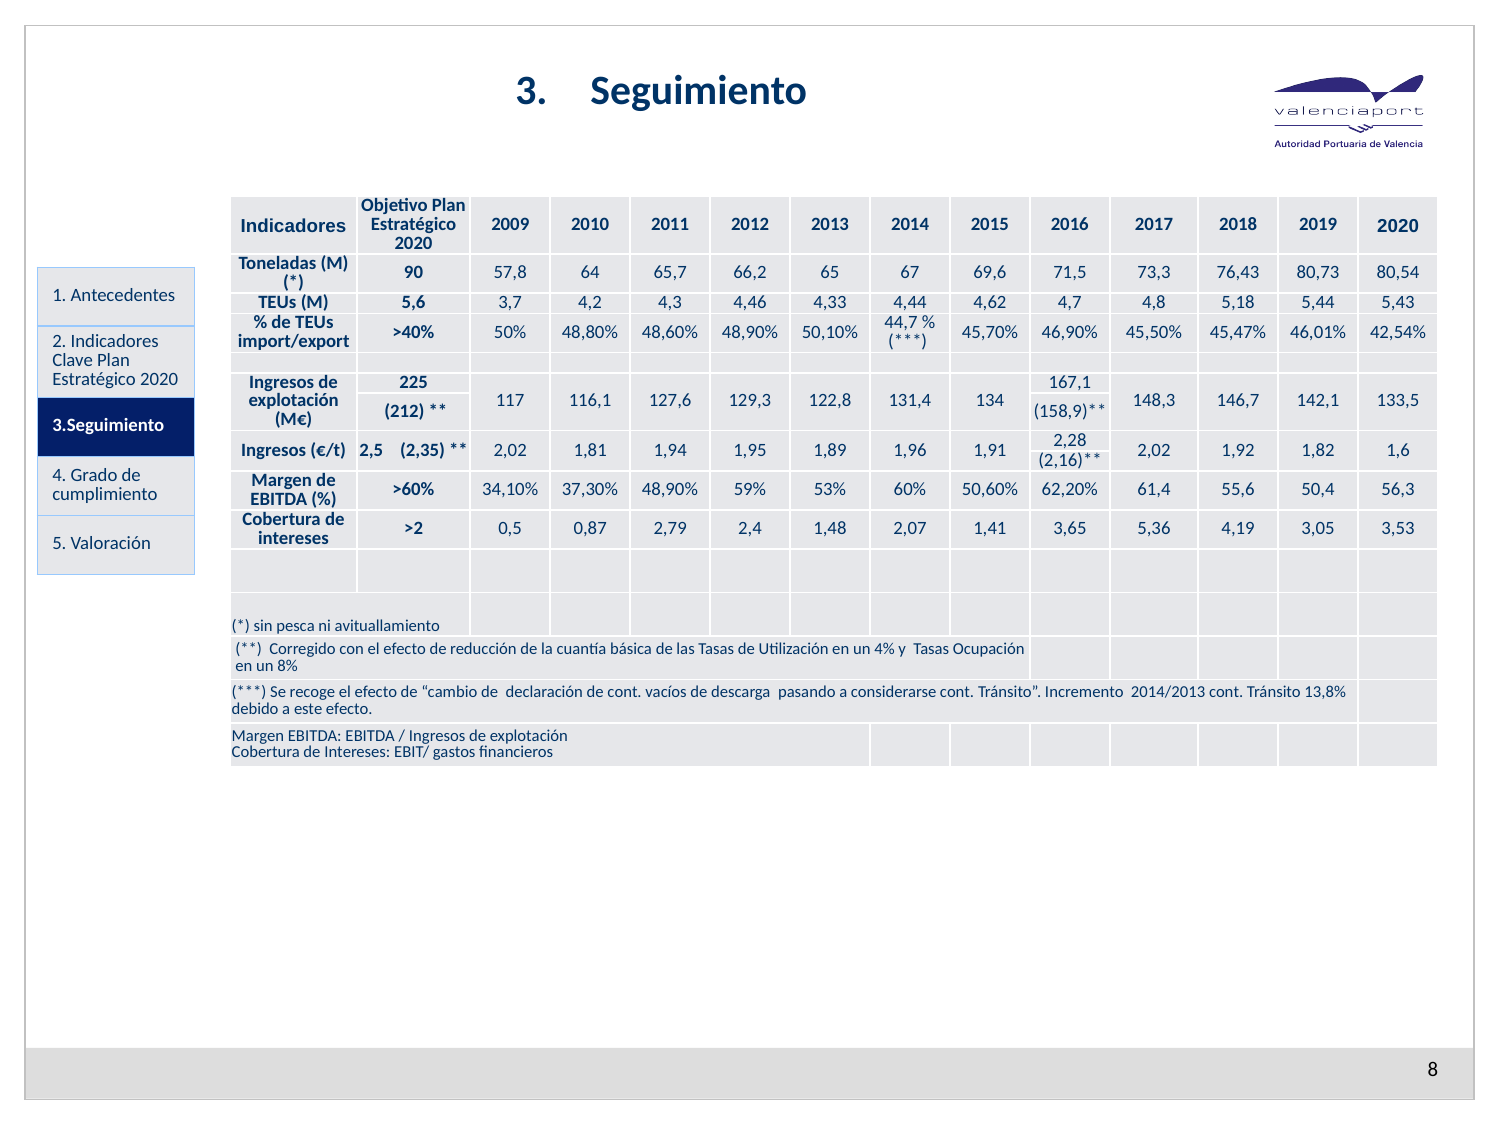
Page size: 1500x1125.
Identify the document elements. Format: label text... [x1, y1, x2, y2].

table_cell [231, 550, 356, 592]
table_cell 5,44 [1279, 294, 1357, 313]
table_cell [551, 550, 629, 592]
table_cell 80,54 [1359, 255, 1437, 292]
table_cell 4,3 [631, 294, 709, 313]
table_cell 4,62 [951, 294, 1029, 313]
table_cell [871, 550, 949, 592]
table_cell 3,65 [1031, 511, 1109, 548]
table_cell 2. Indicadores Clave Plan Estratégico 2020 [38, 327, 194, 397]
table_cell [1199, 593, 1277, 635]
table_cell 0,5 [471, 511, 549, 548]
table_cell 45,47% [1199, 314, 1277, 352]
table_cell 44,7 % (***) [871, 314, 949, 352]
table_cell [951, 550, 1029, 592]
table_cell 61,4 [1111, 472, 1197, 509]
table_cell 71,5 [1031, 255, 1109, 292]
table_cell [551, 353, 629, 372]
table_cell 2,4 [711, 511, 789, 548]
table_cell [711, 593, 789, 635]
table_cell [551, 593, 629, 635]
table_cell Margen de EBITDA (%) [231, 472, 356, 509]
table_cell [1111, 637, 1197, 679]
table_cell 45,50% [1111, 314, 1197, 352]
table_header 2012 [711, 197, 789, 253]
table_cell 3,7 [471, 294, 549, 313]
table_cell 1,95 [711, 431, 789, 470]
table_cell 117 [471, 374, 549, 430]
table_header 2010 [551, 197, 629, 253]
table_cell [711, 353, 789, 372]
table_cell 48,80% [551, 314, 629, 352]
table_header 2018 [1199, 197, 1277, 253]
table_cell 2,79 [631, 511, 709, 548]
table_cell 146,7 [1199, 374, 1277, 430]
table_cell 5,18 [1199, 294, 1277, 313]
table_cell [1199, 353, 1277, 372]
table_cell (***) Se recoge el efecto de “cambio de declaración de cont. vacíos de descarga pasando a considerarse cont. Tránsito”. Incremento 2014/2013 cont. Tránsito 13,8% debido a este efecto. [231, 680, 1357, 722]
table_cell 4. Grado de cumplimiento [38, 457, 194, 515]
table_cell 46,01% [1279, 314, 1357, 352]
table_cell 48,90% [631, 472, 709, 509]
table_cell % de TEUs import/export [231, 314, 356, 352]
table_cell [1359, 724, 1437, 766]
table_cell 50,4 [1279, 472, 1357, 509]
table_header 2017 [1111, 197, 1197, 253]
table_cell [471, 550, 549, 592]
table_cell [1031, 550, 1109, 592]
table_cell 59% [711, 472, 789, 509]
table_cell [1279, 593, 1357, 635]
table_cell 1,92 [1199, 431, 1277, 470]
table_cell [631, 550, 709, 592]
table_cell 50% [471, 314, 549, 352]
table_cell 56,3 [1359, 472, 1437, 509]
table_cell 2,02 [471, 431, 549, 470]
table_cell >60% [358, 472, 469, 509]
table_cell 5,6 [358, 294, 469, 313]
table_cell 225 [358, 374, 469, 392]
table_cell 2,02 [1111, 431, 1197, 470]
table_cell (212) ** [358, 394, 469, 430]
table_cell >2 [358, 511, 469, 548]
table_cell [951, 353, 1029, 372]
table_cell 5,36 [1111, 511, 1197, 548]
table_cell [1359, 353, 1437, 372]
table_cell [231, 353, 356, 372]
table_cell TEUs (M) [231, 294, 356, 313]
table_cell 1,81 [551, 431, 629, 470]
table_cell [631, 353, 709, 372]
table_cell [711, 550, 789, 592]
table_header 2009 [471, 197, 549, 253]
table_cell [1199, 550, 1277, 592]
table_cell [1111, 550, 1197, 592]
table_cell 167,1 [1031, 374, 1109, 392]
table_cell Ingresos (€/t) [231, 431, 356, 470]
table_cell 90 [358, 255, 469, 292]
table_cell [1359, 593, 1437, 635]
table_cell 1,82 [1279, 431, 1357, 470]
table_cell 62,20% [1031, 472, 1109, 509]
table_cell Cobertura de intereses [231, 511, 356, 548]
table_cell 129,3 [711, 374, 789, 430]
table_cell 57,8 [471, 255, 549, 292]
table_cell 131,4 [871, 374, 949, 430]
table_cell (2,16)** [1031, 452, 1109, 470]
table_cell [1279, 353, 1357, 372]
table_cell 42,54% [1359, 314, 1437, 352]
table_cell [1031, 353, 1109, 372]
table_cell 5. Valoración [38, 516, 194, 574]
table_cell [631, 593, 709, 635]
table_cell [791, 353, 869, 372]
table_cell 50,60% [951, 472, 1029, 509]
table_cell 134 [951, 374, 1029, 430]
table_cell 2,07 [871, 511, 949, 548]
table_cell 2,28 [1031, 431, 1109, 450]
table_cell 122,8 [791, 374, 869, 430]
table_cell 4,44 [871, 294, 949, 313]
table_cell 4,2 [551, 294, 629, 313]
table_header Objetivo Plan Estratégico 2020 [358, 197, 469, 253]
table_cell 67 [871, 255, 949, 292]
picture [1259, 67, 1447, 153]
table_cell [791, 593, 869, 635]
table_cell 0,87 [551, 511, 629, 548]
table_header 2015 [951, 197, 1029, 253]
table_cell 46,90% [1031, 314, 1109, 352]
table_cell 1,6 [1359, 431, 1437, 470]
table_cell [1111, 593, 1197, 635]
table_cell 60% [871, 472, 949, 509]
table_cell 64 [551, 255, 629, 292]
table_cell 37,30% [551, 472, 629, 509]
table_cell 55,6 [1199, 472, 1277, 509]
table_cell 3,05 [1279, 511, 1357, 548]
table_cell [1279, 724, 1357, 766]
table_cell [358, 550, 469, 592]
table_cell 2,5 (2,35) ** [358, 431, 469, 470]
table_cell [1359, 550, 1437, 592]
table_cell 142,1 [1279, 374, 1357, 430]
table_cell Margen EBITDA: EBITDA / Ingresos de explotación Cobertura de Intereses: EBIT/ gastos financieros [231, 724, 869, 766]
table_cell [1031, 593, 1109, 635]
table_cell [1359, 637, 1437, 679]
table_cell [791, 550, 869, 592]
table_cell [871, 353, 949, 372]
table_cell 4,33 [791, 294, 869, 313]
table_cell [871, 724, 949, 766]
table_cell 69,6 [951, 255, 1029, 292]
table_cell 116,1 [551, 374, 629, 430]
table_cell Seguimiento [38, 398, 194, 456]
table_header 1. Antecedentes [38, 268, 194, 325]
table_cell (*) sin pesca ni avituallamiento [231, 593, 469, 635]
table_cell 4,8 [1111, 294, 1197, 313]
table_cell [1111, 353, 1197, 372]
table_cell Ingresos de explotación (M€) [231, 374, 356, 430]
table_cell 1,41 [951, 511, 1029, 548]
table_cell [1199, 724, 1277, 766]
table_cell 73,3 [1111, 255, 1197, 292]
table_cell 48,60% [631, 314, 709, 352]
table_cell 53% [791, 472, 869, 509]
table_cell 65,7 [631, 255, 709, 292]
table_cell [471, 353, 549, 372]
slide_number <number> [1395, 1035, 1471, 1108]
table_cell 80,73 [1279, 255, 1357, 292]
table_cell 1,94 [631, 431, 709, 470]
table_cell (158,9)** [1031, 394, 1109, 430]
table_cell 148,3 [1111, 374, 1197, 430]
table_cell 127,6 [631, 374, 709, 430]
table_cell 65 [791, 255, 869, 292]
title Seguimiento [41, 42, 1282, 123]
table_cell [871, 593, 949, 635]
table_cell [951, 724, 1029, 766]
table_cell 45,70% [951, 314, 1029, 352]
table_header 2014 [871, 197, 949, 253]
table_cell 1,96 [871, 431, 949, 470]
table_cell [1279, 550, 1357, 592]
table_cell 4,19 [1199, 511, 1277, 548]
table_cell 1,91 [951, 431, 1029, 470]
table_header 2013 [791, 197, 869, 253]
table_header 2011 [631, 197, 709, 253]
table_cell 5,43 [1359, 294, 1437, 313]
table_cell [1031, 724, 1109, 766]
table_header 2019 [1279, 197, 1357, 253]
table_cell 34,10% [471, 472, 549, 509]
table_cell 76,43 [1199, 255, 1277, 292]
table_cell 3,53 [1359, 511, 1437, 548]
table_cell [358, 353, 469, 372]
table_cell [1031, 637, 1109, 679]
table_cell [1279, 637, 1357, 679]
table_cell 4,7 [1031, 294, 1109, 313]
table_cell (**) Corregido con el efecto de reducción de la cuantía básica de las Tasas de Utilización en un 4% y Tasas Ocupación en un 8% [231, 637, 1029, 679]
table_cell [1111, 724, 1197, 766]
table_cell 133,5 [1359, 374, 1437, 430]
table_cell 48,90% [711, 314, 789, 352]
table_cell Toneladas (M) (*) [231, 255, 356, 292]
table_cell [951, 593, 1029, 635]
table_cell 1,48 [791, 511, 869, 548]
table_header 2020 [1359, 197, 1437, 253]
table_header Indicadores [231, 197, 356, 253]
table_cell [471, 593, 549, 635]
table_cell [1359, 680, 1437, 722]
table_cell >40% [358, 314, 469, 352]
table_cell 66,2 [711, 255, 789, 292]
table_header 2016 [1031, 197, 1109, 253]
table_cell [1199, 637, 1277, 679]
table_cell 50,10% [791, 314, 869, 352]
table_cell 1,89 [791, 431, 869, 470]
table_cell 4,46 [711, 294, 789, 313]
